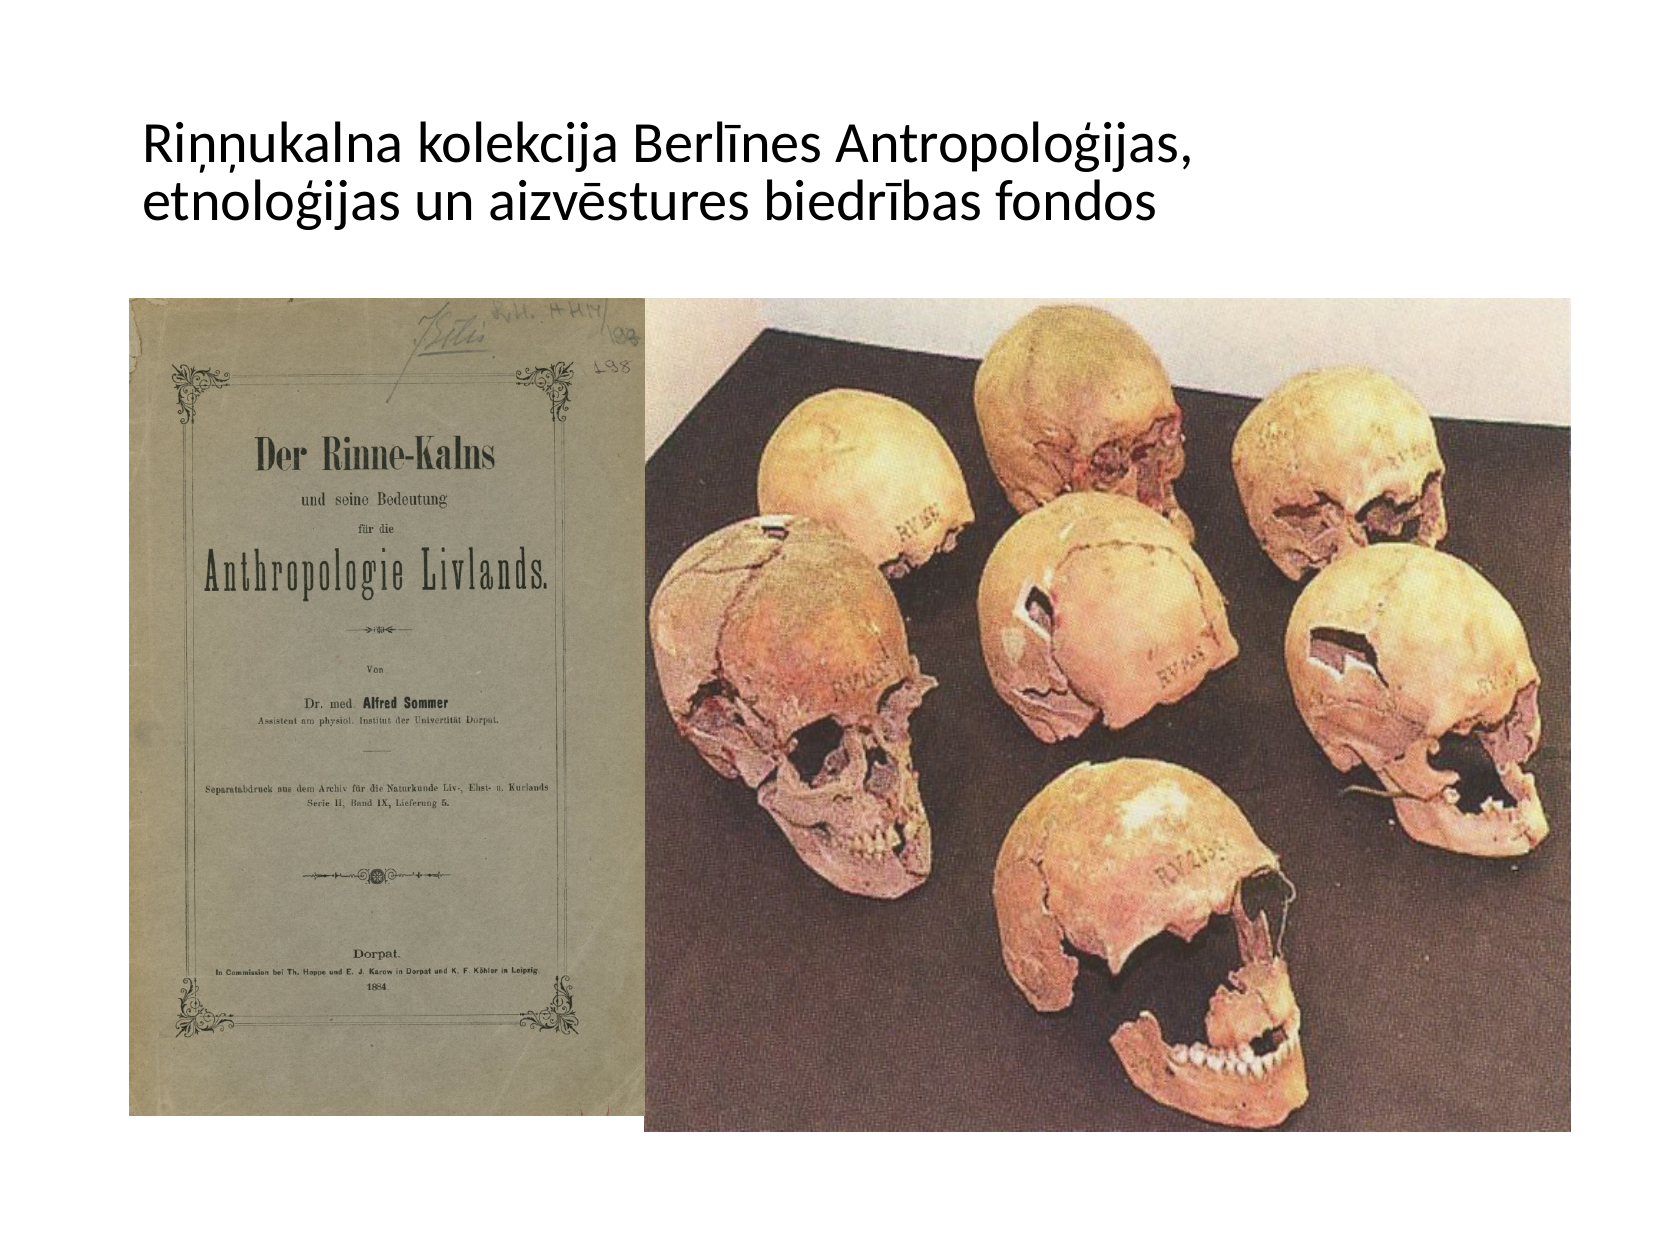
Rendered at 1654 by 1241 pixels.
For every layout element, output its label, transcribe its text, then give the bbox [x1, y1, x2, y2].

text_box Riņņukalna kolekcija Berlīnes Antropoloģijas, etnoloģijas un aizvēstures biedrības fondos [9, 73, 1498, 281]
picture [129, 298, 1571, 1132]
